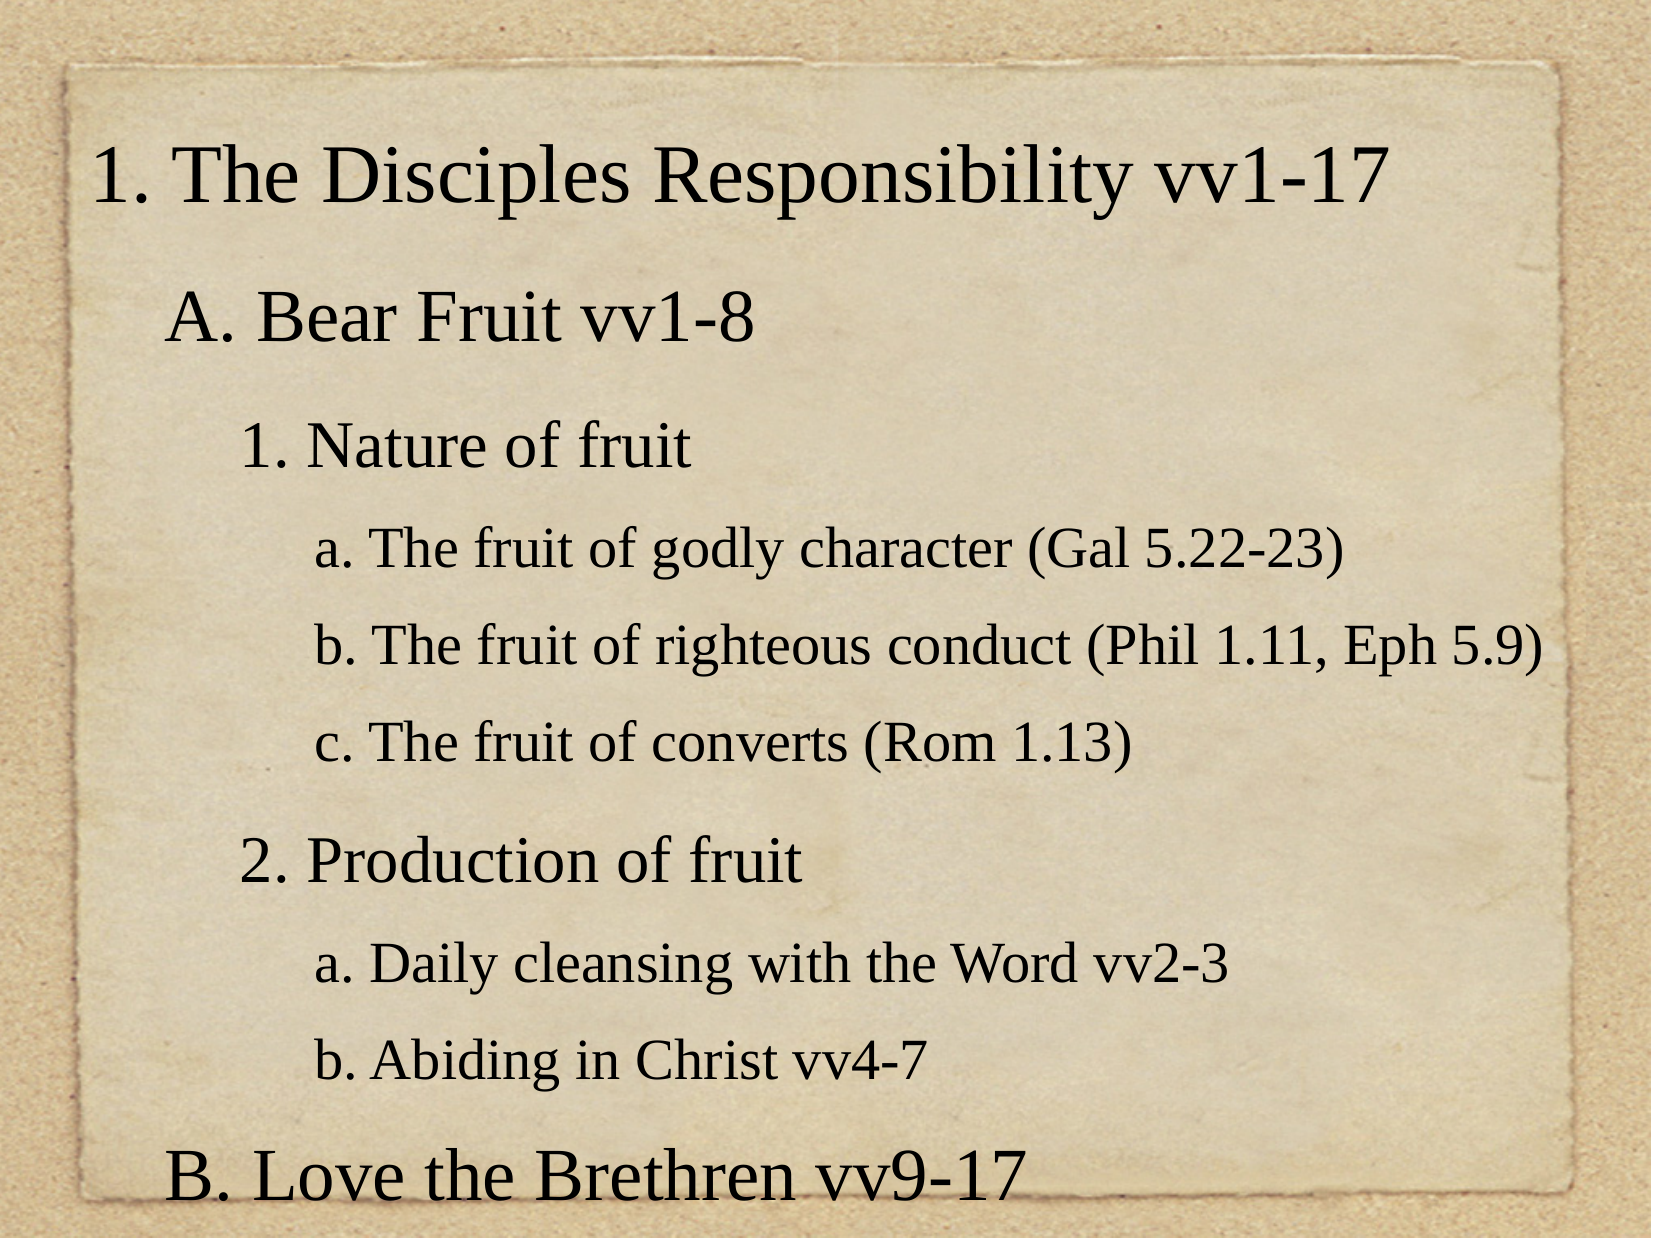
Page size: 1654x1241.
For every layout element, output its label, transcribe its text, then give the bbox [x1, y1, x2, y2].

picture [0, 0, 1651, 1238]
text_box 1. The Disciples Responsibility vv1-17 A. Bear Fruit vv1-8 1. Nature of fruit a. The fruit of godly character (Gal 5.22-23) b. The fruit of righteous conduct (Phil 1.11, Eph 5.9) c. The fruit of converts (Rom 1.13) 2. Production of fruit a. Daily cleansing with the Word vv2-3 b. Abiding in Christ vv4-7 B. Love the Brethren vv9-17 [75, 75, 1576, 1201]
